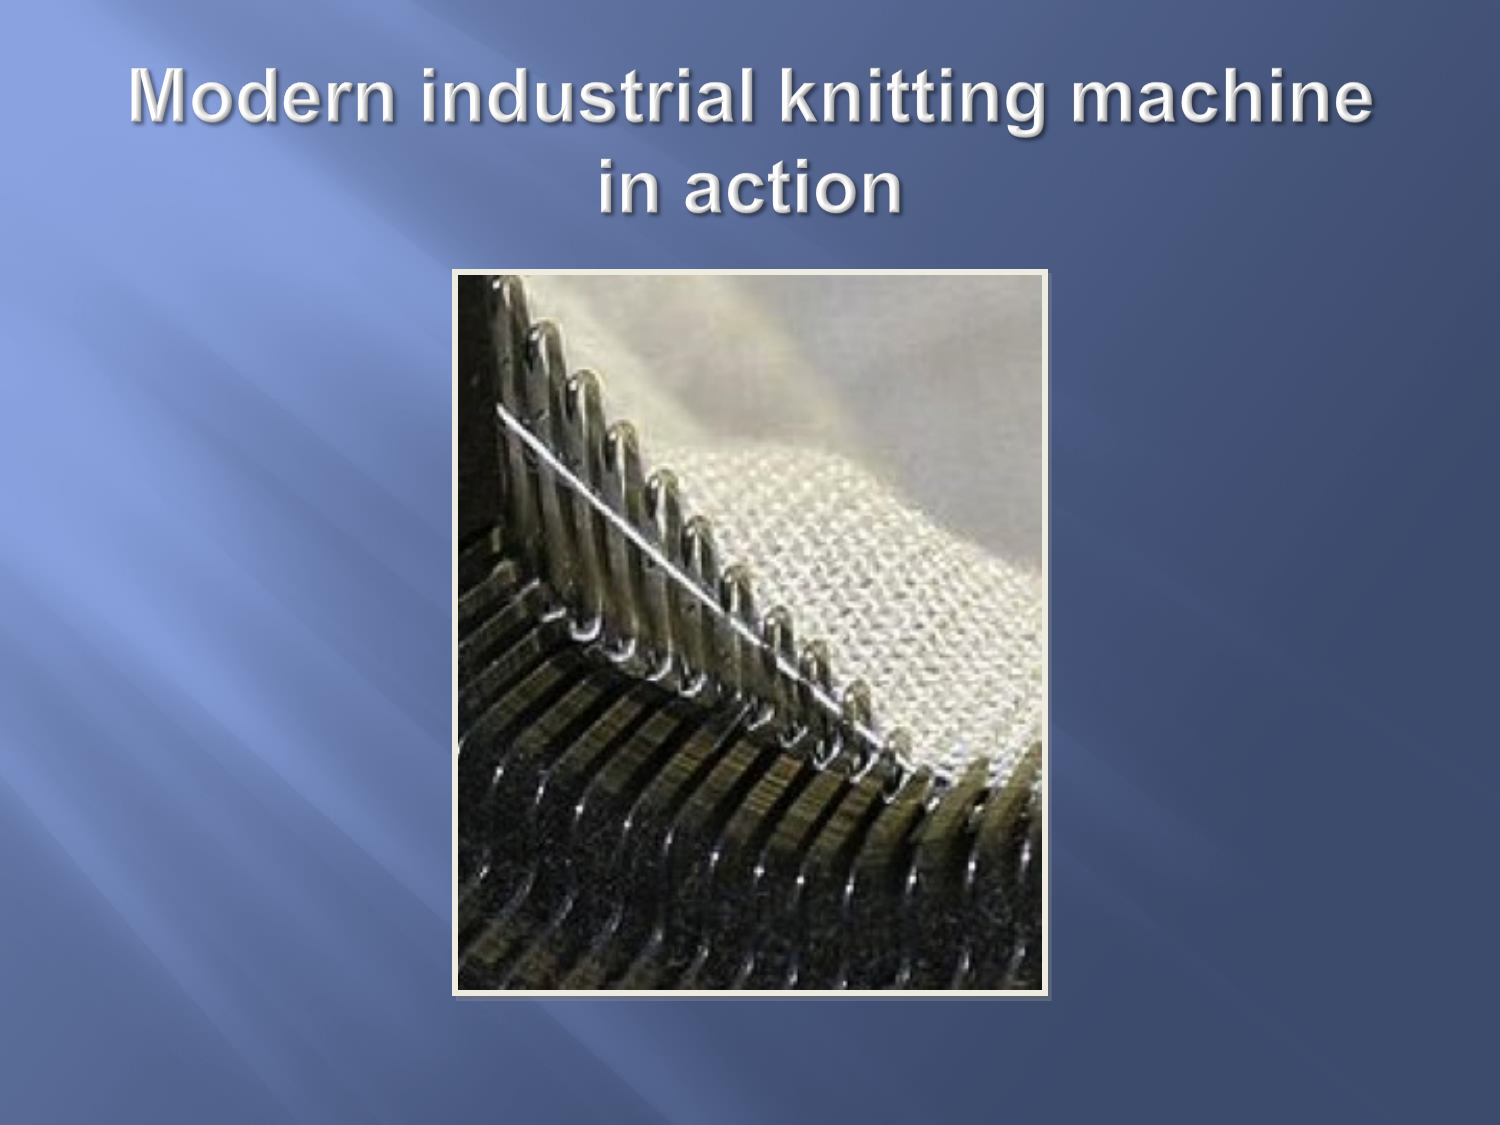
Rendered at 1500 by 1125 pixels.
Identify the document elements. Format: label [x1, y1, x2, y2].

text_box [75, 21, 1449, 285]
picture [0, 0, 1500, 1125]
